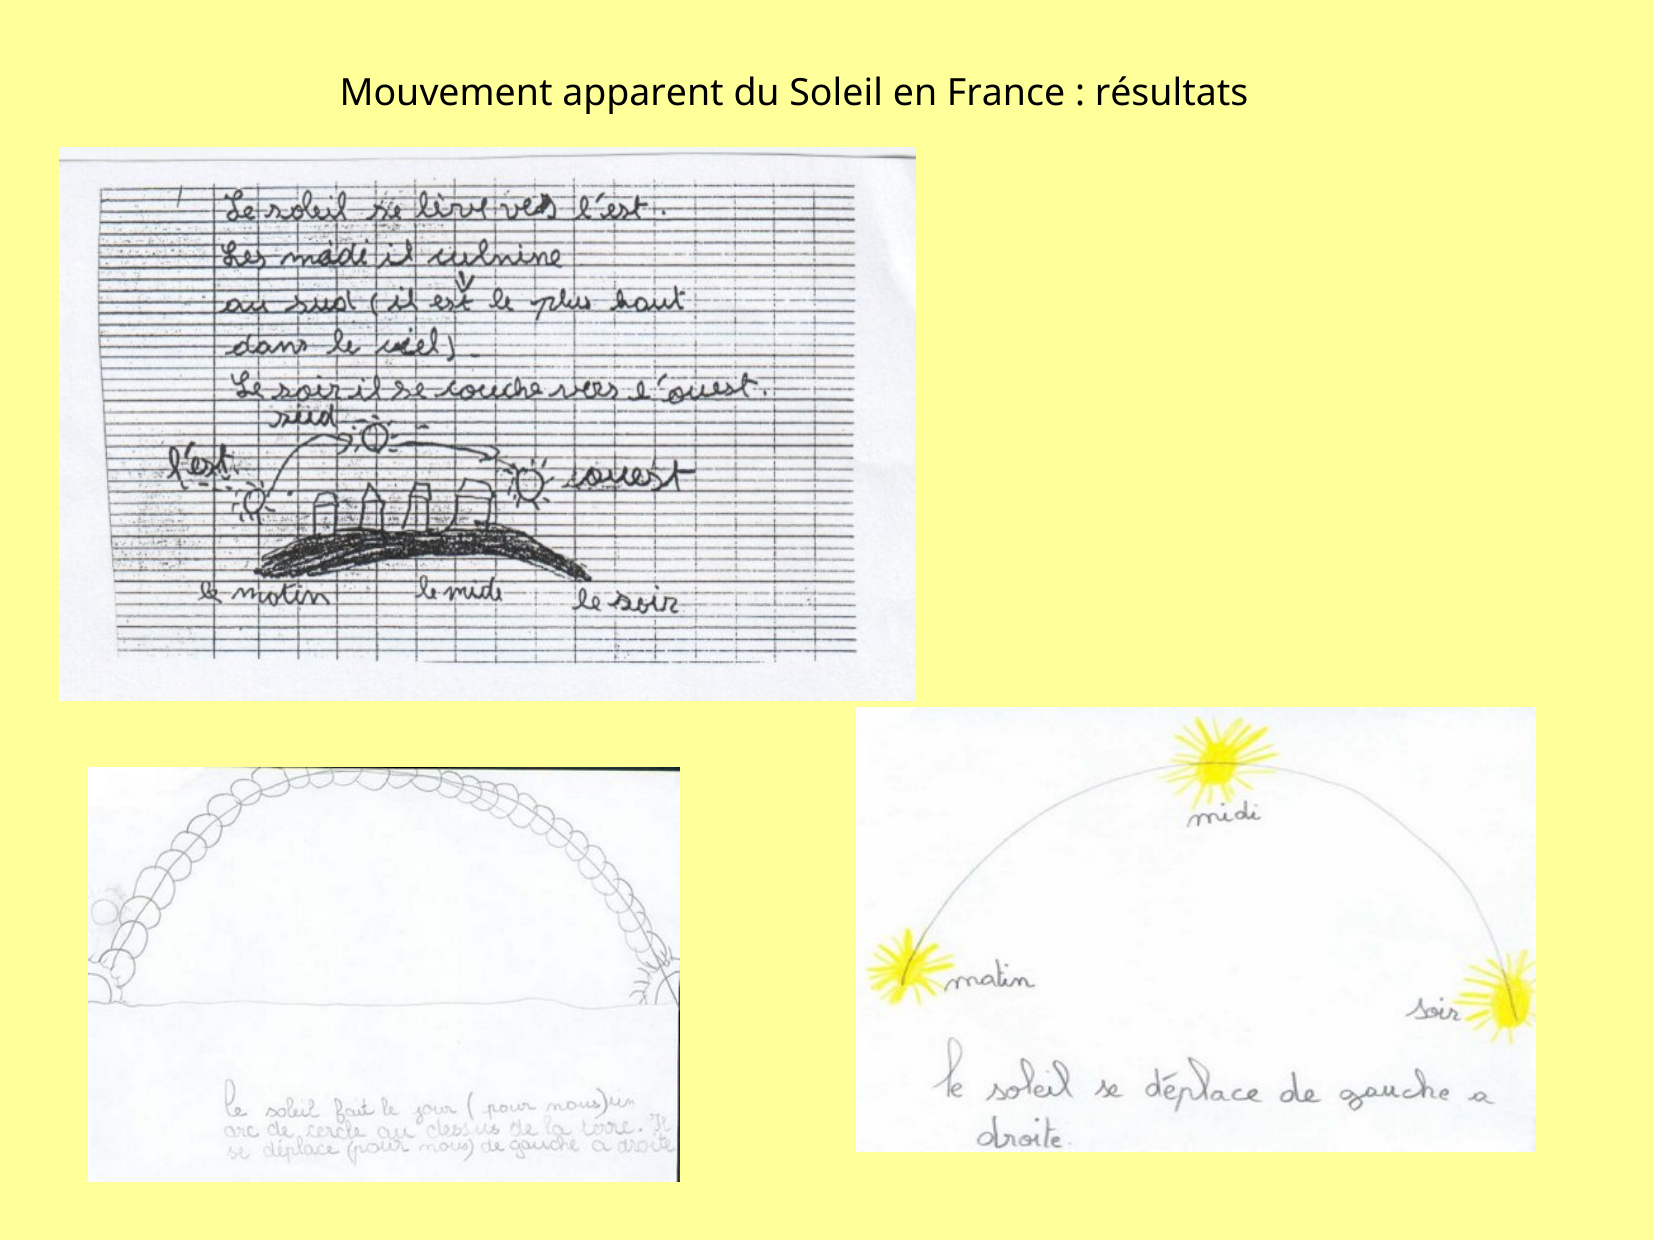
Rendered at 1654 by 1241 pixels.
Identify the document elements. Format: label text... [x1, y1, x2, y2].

picture [59, 147, 916, 702]
picture [856, 707, 1536, 1152]
picture [88, 767, 680, 1182]
text_box Mouvement apparent du Soleil en France : résultats [324, 58, 1447, 117]
